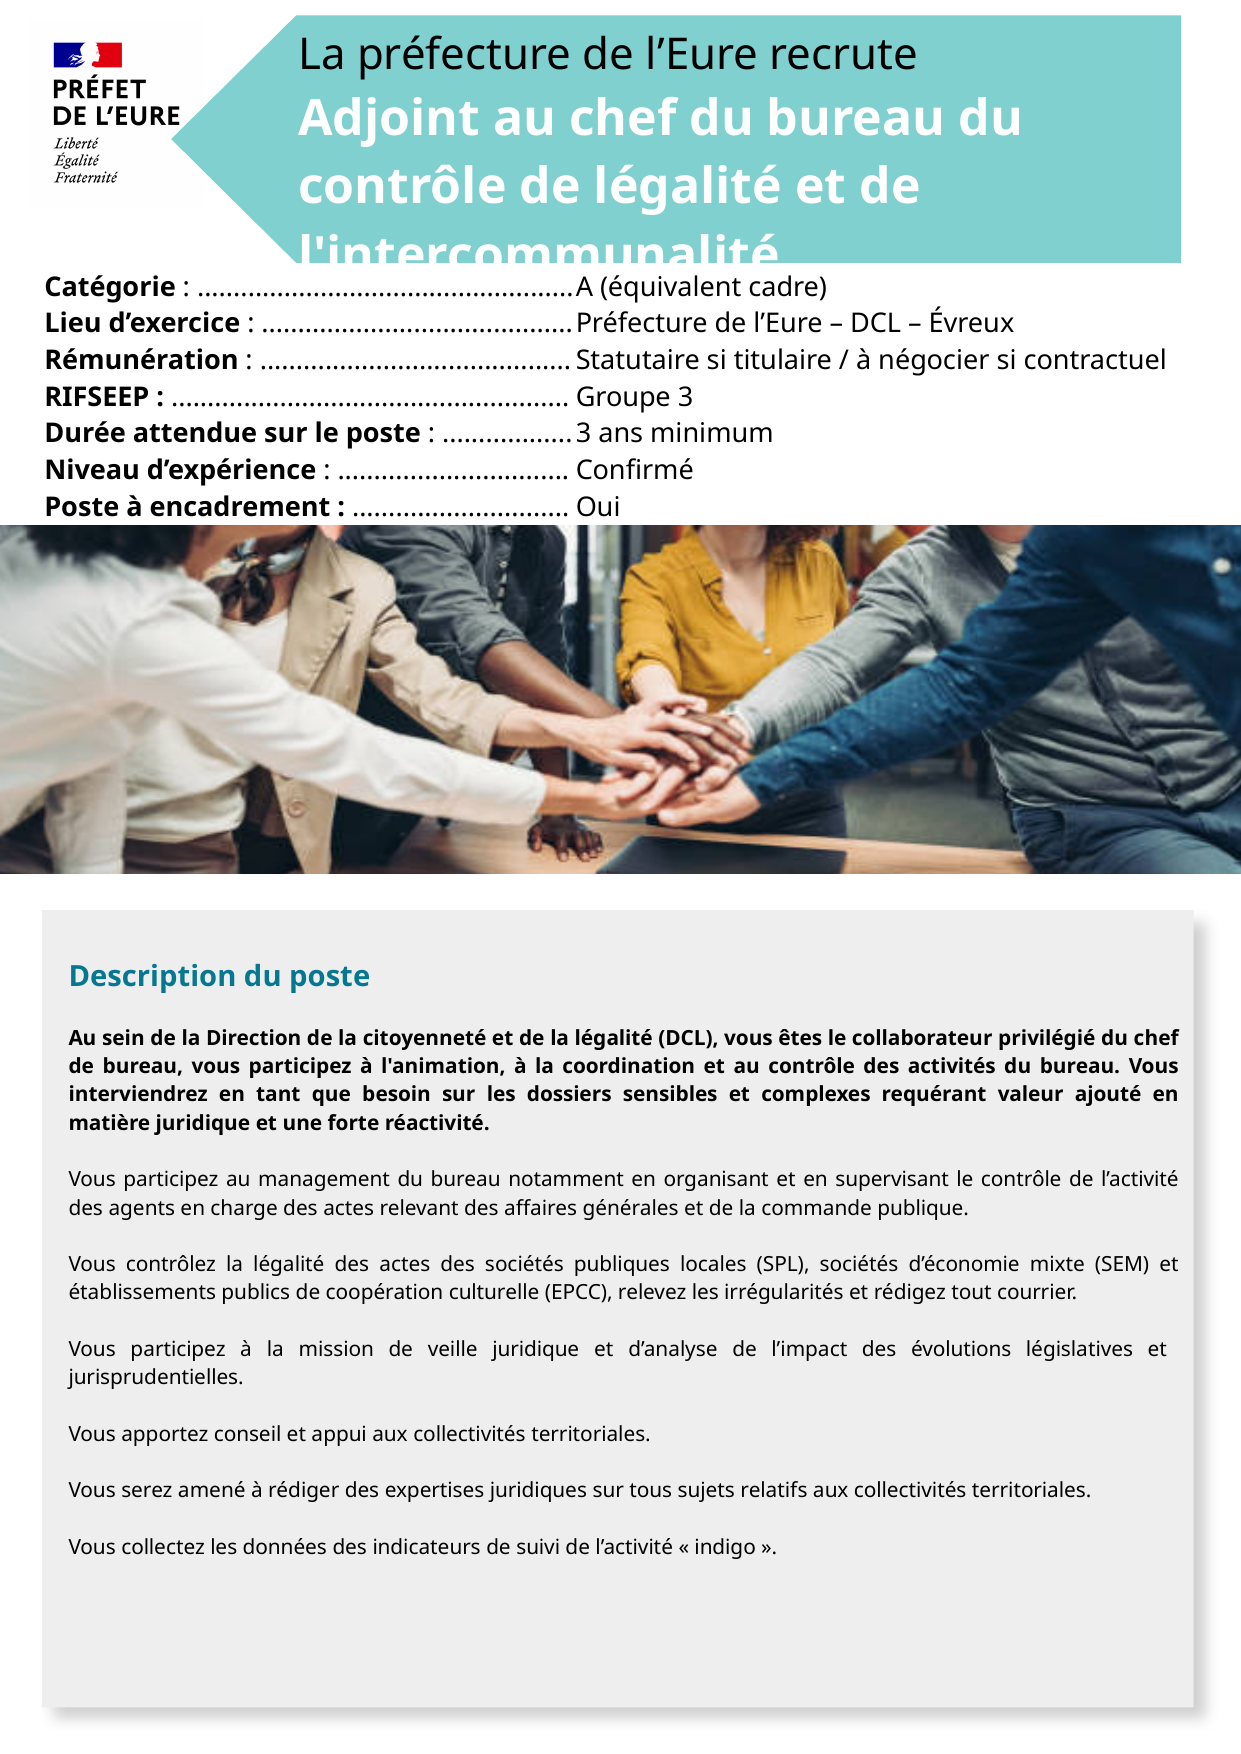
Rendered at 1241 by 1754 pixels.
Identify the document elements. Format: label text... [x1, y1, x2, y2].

text_box La préfecture de l’Eure recrute Adjoint au chef du bureau du contrôle de légalité et de l'intercommunalité [283, 15, 1211, 259]
picture [0, 525, 1241, 874]
text_box [171, 28, 283, 250]
text_box Description du poste Au sein de la Direction de la citoyenneté et de la légalité (DCL), vous êtes le collaborateur privilégié du chef de bureau, vous participez à l'animation, à la coordination et au contrôle des activités du bureau. Vous interviendrez en tant que besoin sur les dossiers sensibles et complexes requérant valeur ajouté en matière juridique et une forte réactivité. Vous participez au management du bureau notamment en organisant et en supervisant le contrôle de l’activité des agents en charge des actes relevant des affaires générales et de la commande publique. Vous contrôlez la légalité des actes des sociétés publiques locales (SPL), sociétés d’économie mixte (SEM) et établissements publics de coopération culturelle (EPCC), relevez les irrégularités et rédigez tout courrier. Vous participez à la mission de veille juridique et d’analyse de l’impact des évolutions législatives et jurisprudentielles. Vous apportez conseil et appui aux collectivités territoriales. Vous serez amené à rédiger des expertises juridiques sur tous sujets relatifs aux collectivités territoriales. Vous collectez les données des indicateurs de suivi de l’activité « indigo ». [42, 910, 1194, 1708]
text_box Catégorie : A (équivalent cadre) Lieu d’exercice : Préfecture de l’Eure – DCL – Évreux Rémunération : Statutaire si titulaire / à négocier si contractuel RIFSEEP : Groupe 3 Durée attendue sur le poste : 3 ans minimum Niveau d’expérience : Confirmé Poste à encadrement : Oui [29, 259, 1235, 525]
picture [29, 18, 204, 207]
